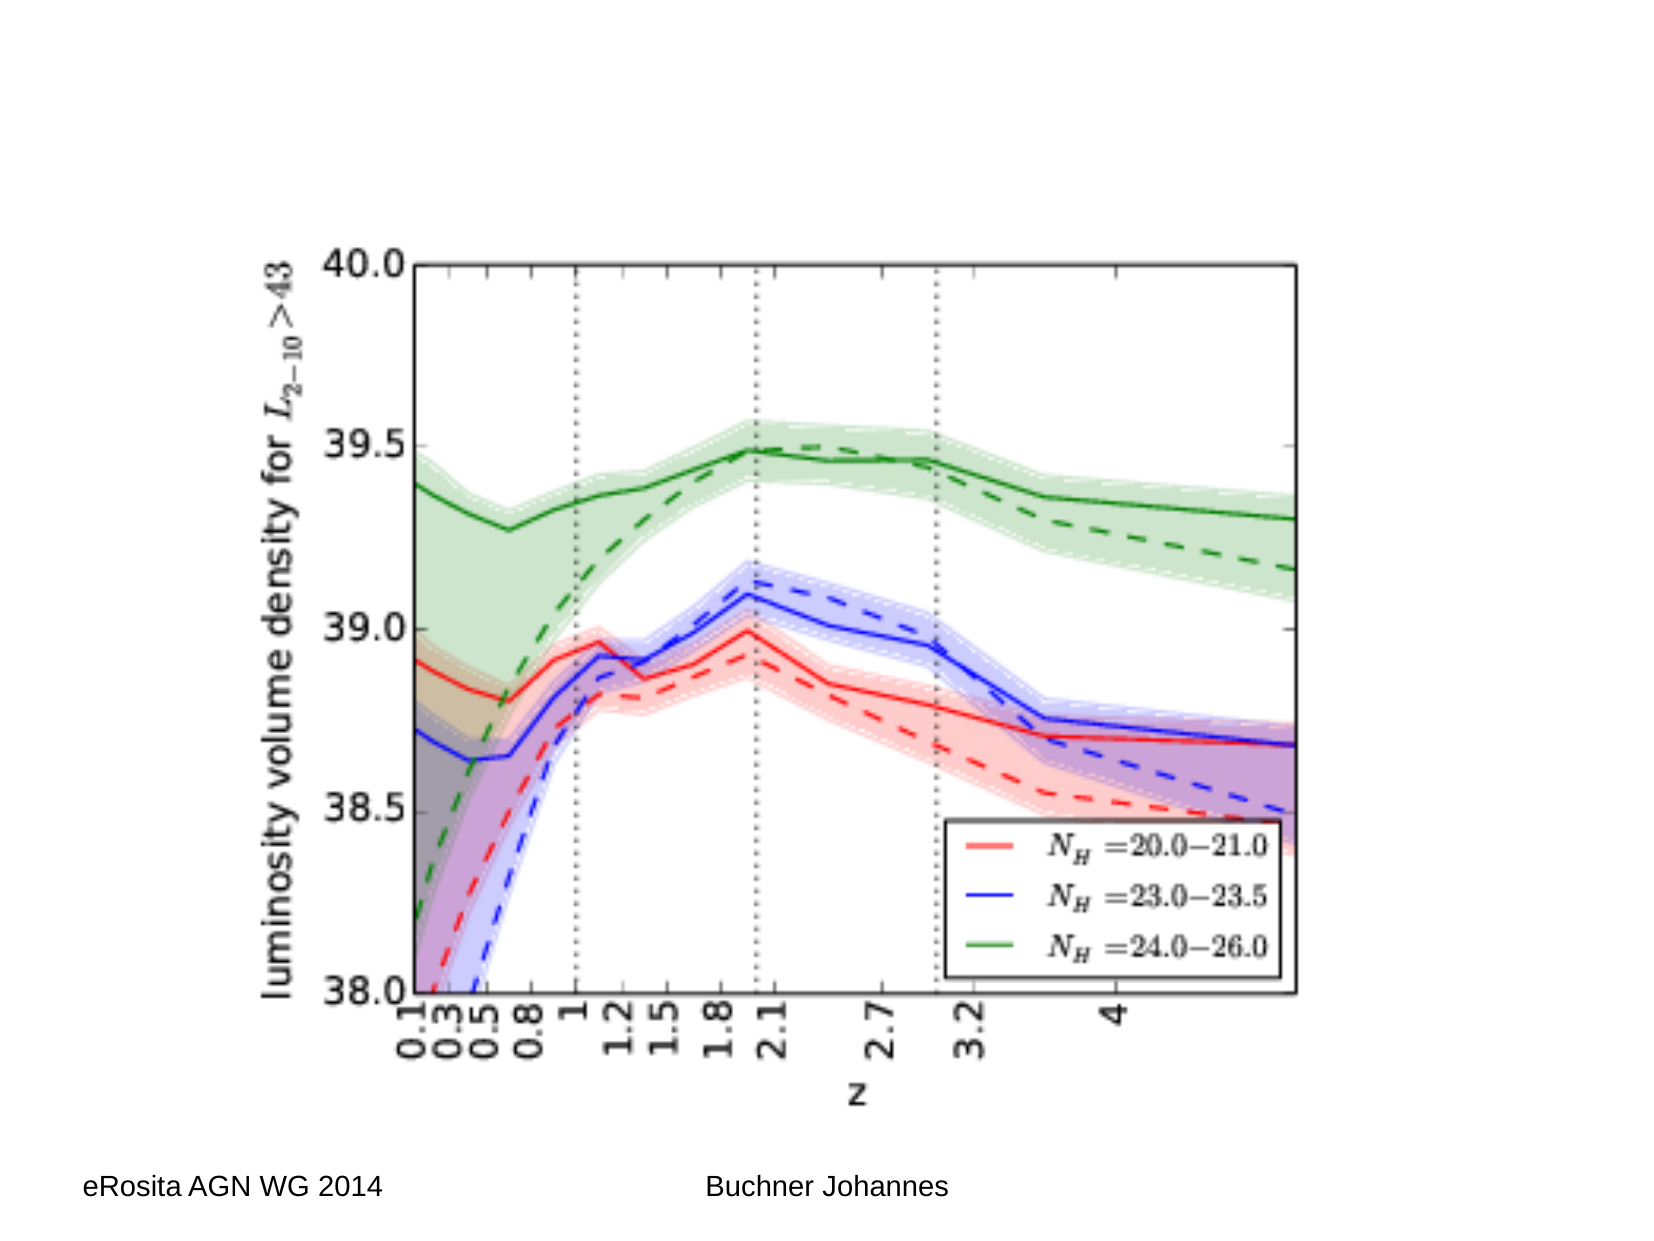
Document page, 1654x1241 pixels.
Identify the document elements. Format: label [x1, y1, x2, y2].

picture [240, 224, 1321, 1138]
